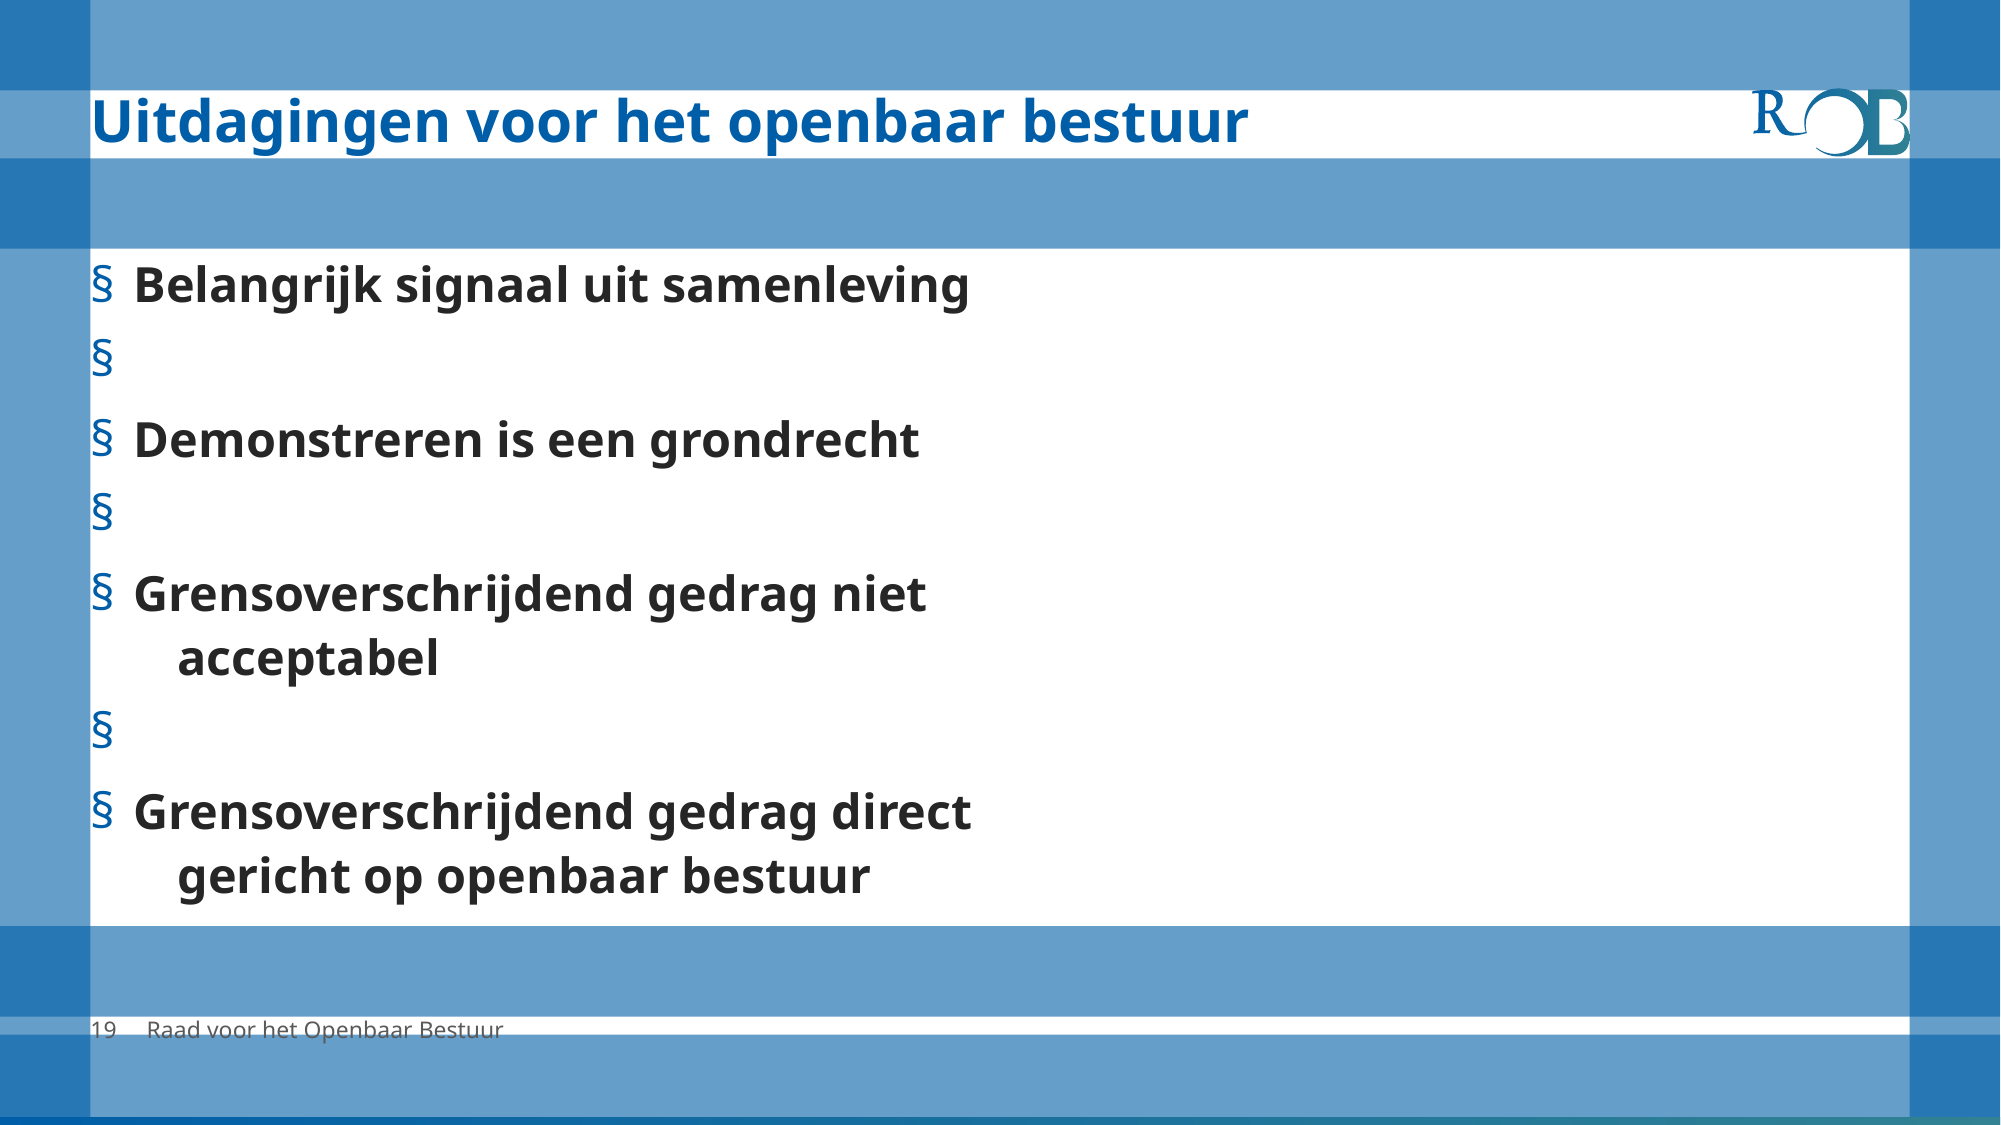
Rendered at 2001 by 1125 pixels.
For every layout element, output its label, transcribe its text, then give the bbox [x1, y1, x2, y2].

text_box Raad voor het Openbaar Bestuur [146, 1015, 570, 1037]
title Uitdagingen voor het openbaar bestuur [90, 91, 1662, 160]
list Belangrijk signaal uit samenleving Demonstreren is een grondrecht Grensoverschrijdend gedrag niet acceptabel Grensoverschrijdend gedrag direct gericht op openbaar bestuur [90, 248, 1910, 928]
text_box 19 [90, 1015, 143, 1037]
